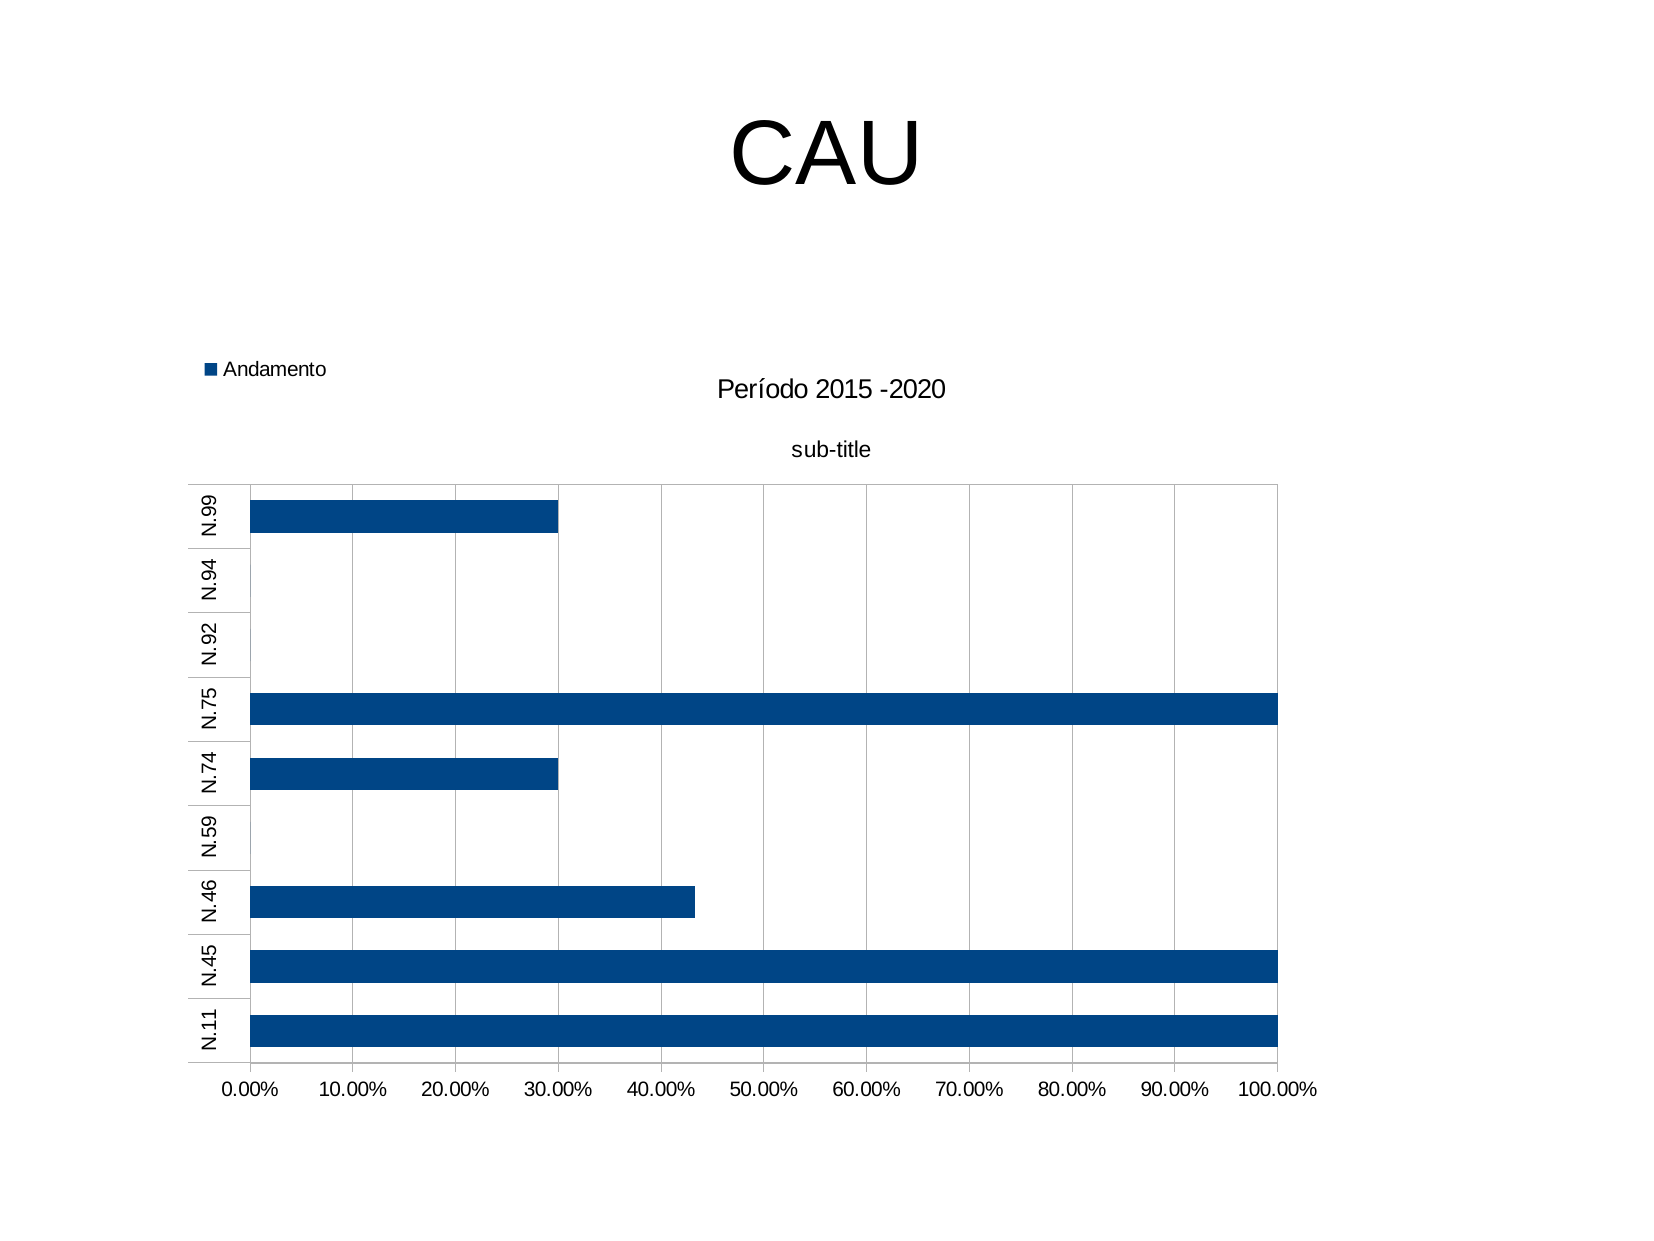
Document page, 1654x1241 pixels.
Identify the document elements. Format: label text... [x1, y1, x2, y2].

title CAU [82, 49, 1571, 257]
chart [170, 343, 1492, 1117]
